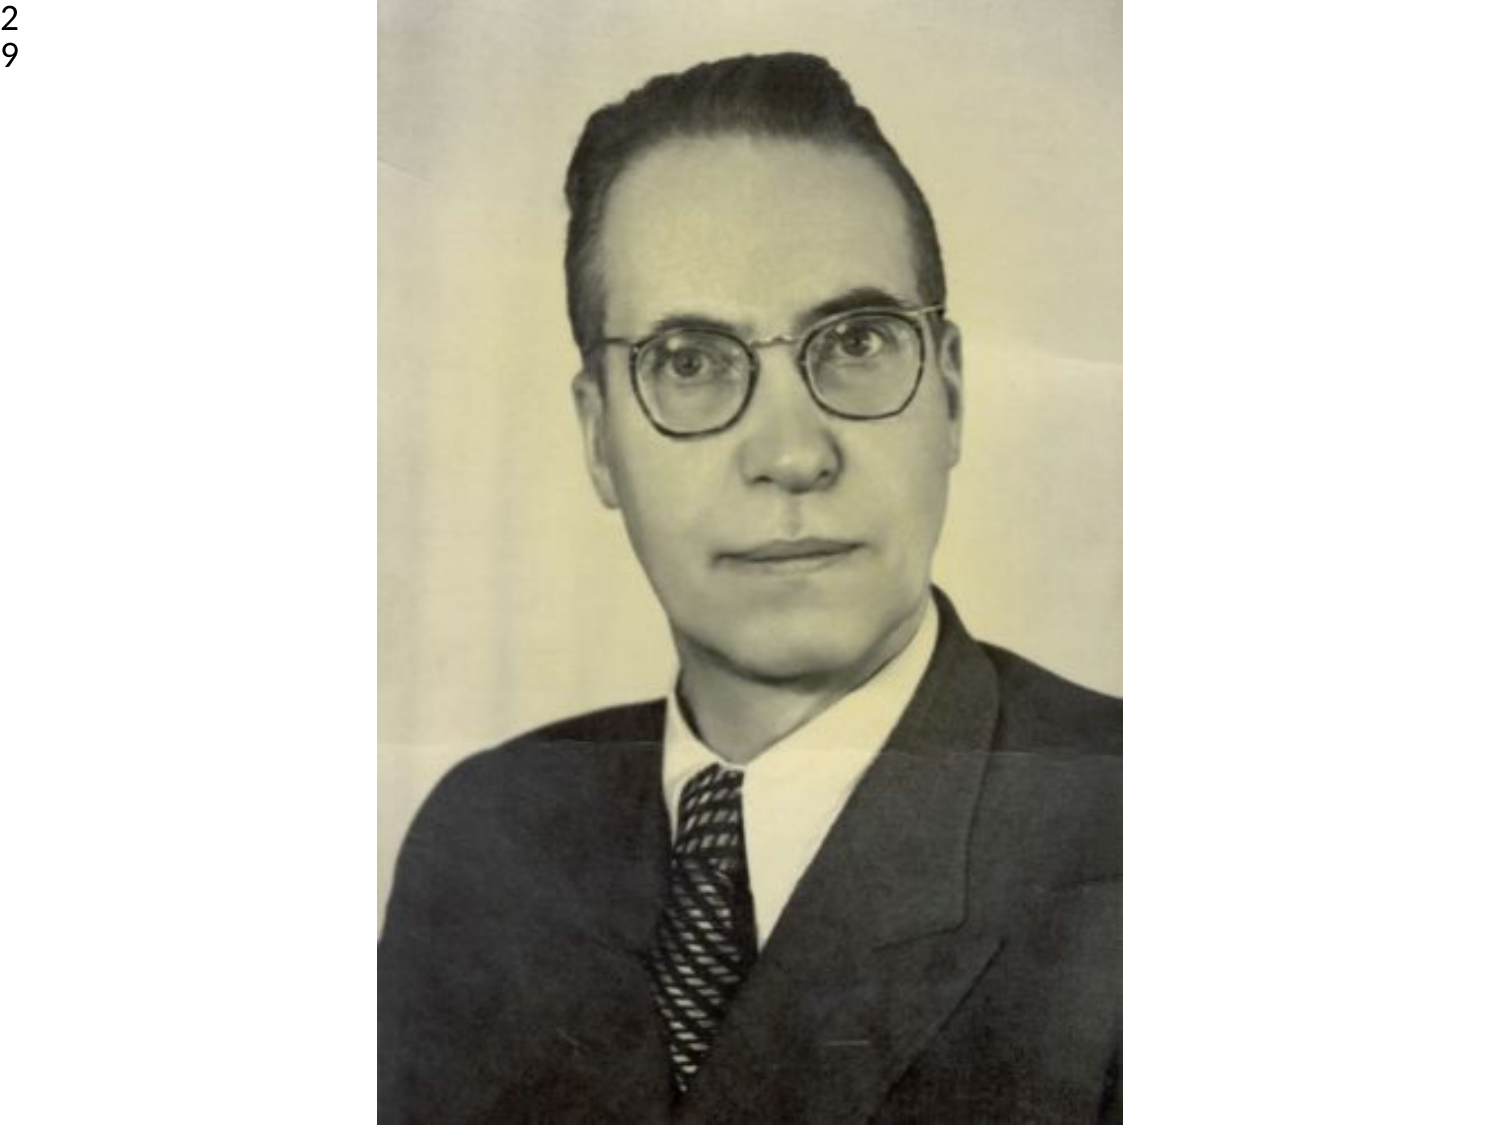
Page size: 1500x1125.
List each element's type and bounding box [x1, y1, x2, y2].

picture [377, 0, 1123, 1125]
